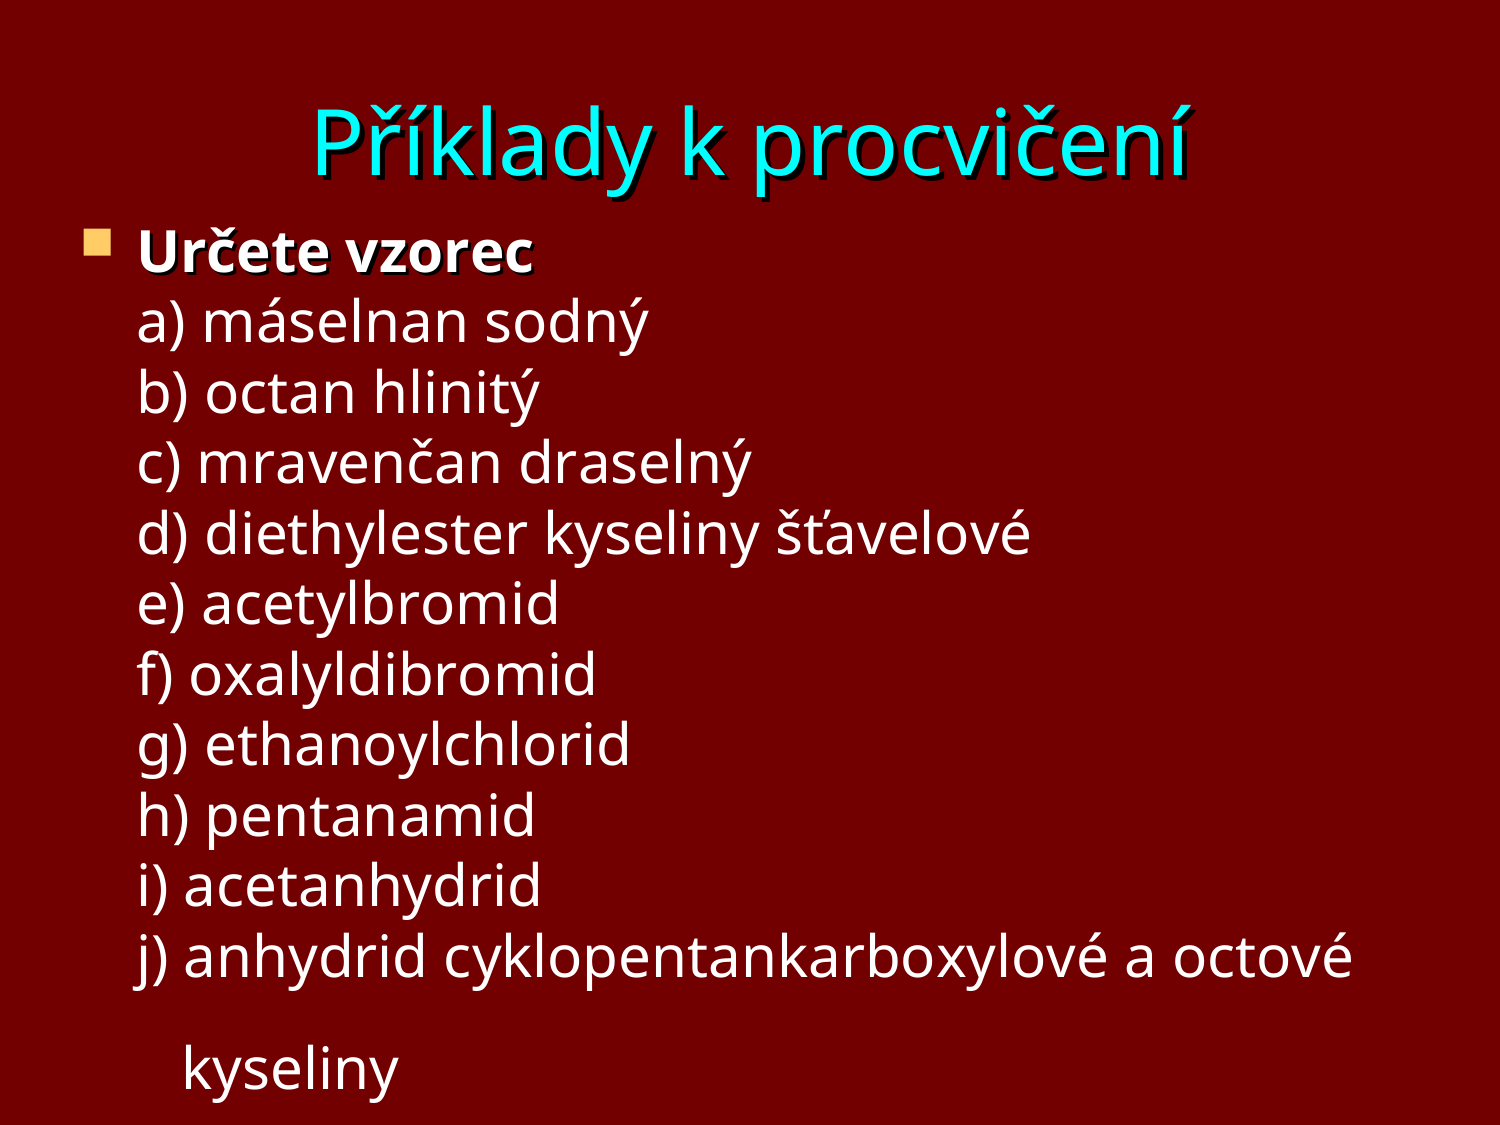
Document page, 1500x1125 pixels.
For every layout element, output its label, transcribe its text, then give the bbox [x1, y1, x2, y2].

list Určete vzorec a) máselnan sodný b) octan hlinitý c) mravenčan draselný d) diethylester kyseliny šťavelové e) acetylbromid f) oxalyldibromid g) ethanoylchlorid h) pentanamid i) acetanhydrid j) anhydrid cyklopentankarboxylové a octové kyseliny [64, 220, 1415, 1125]
title Příklady k procvičení [75, 45, 1426, 233]
